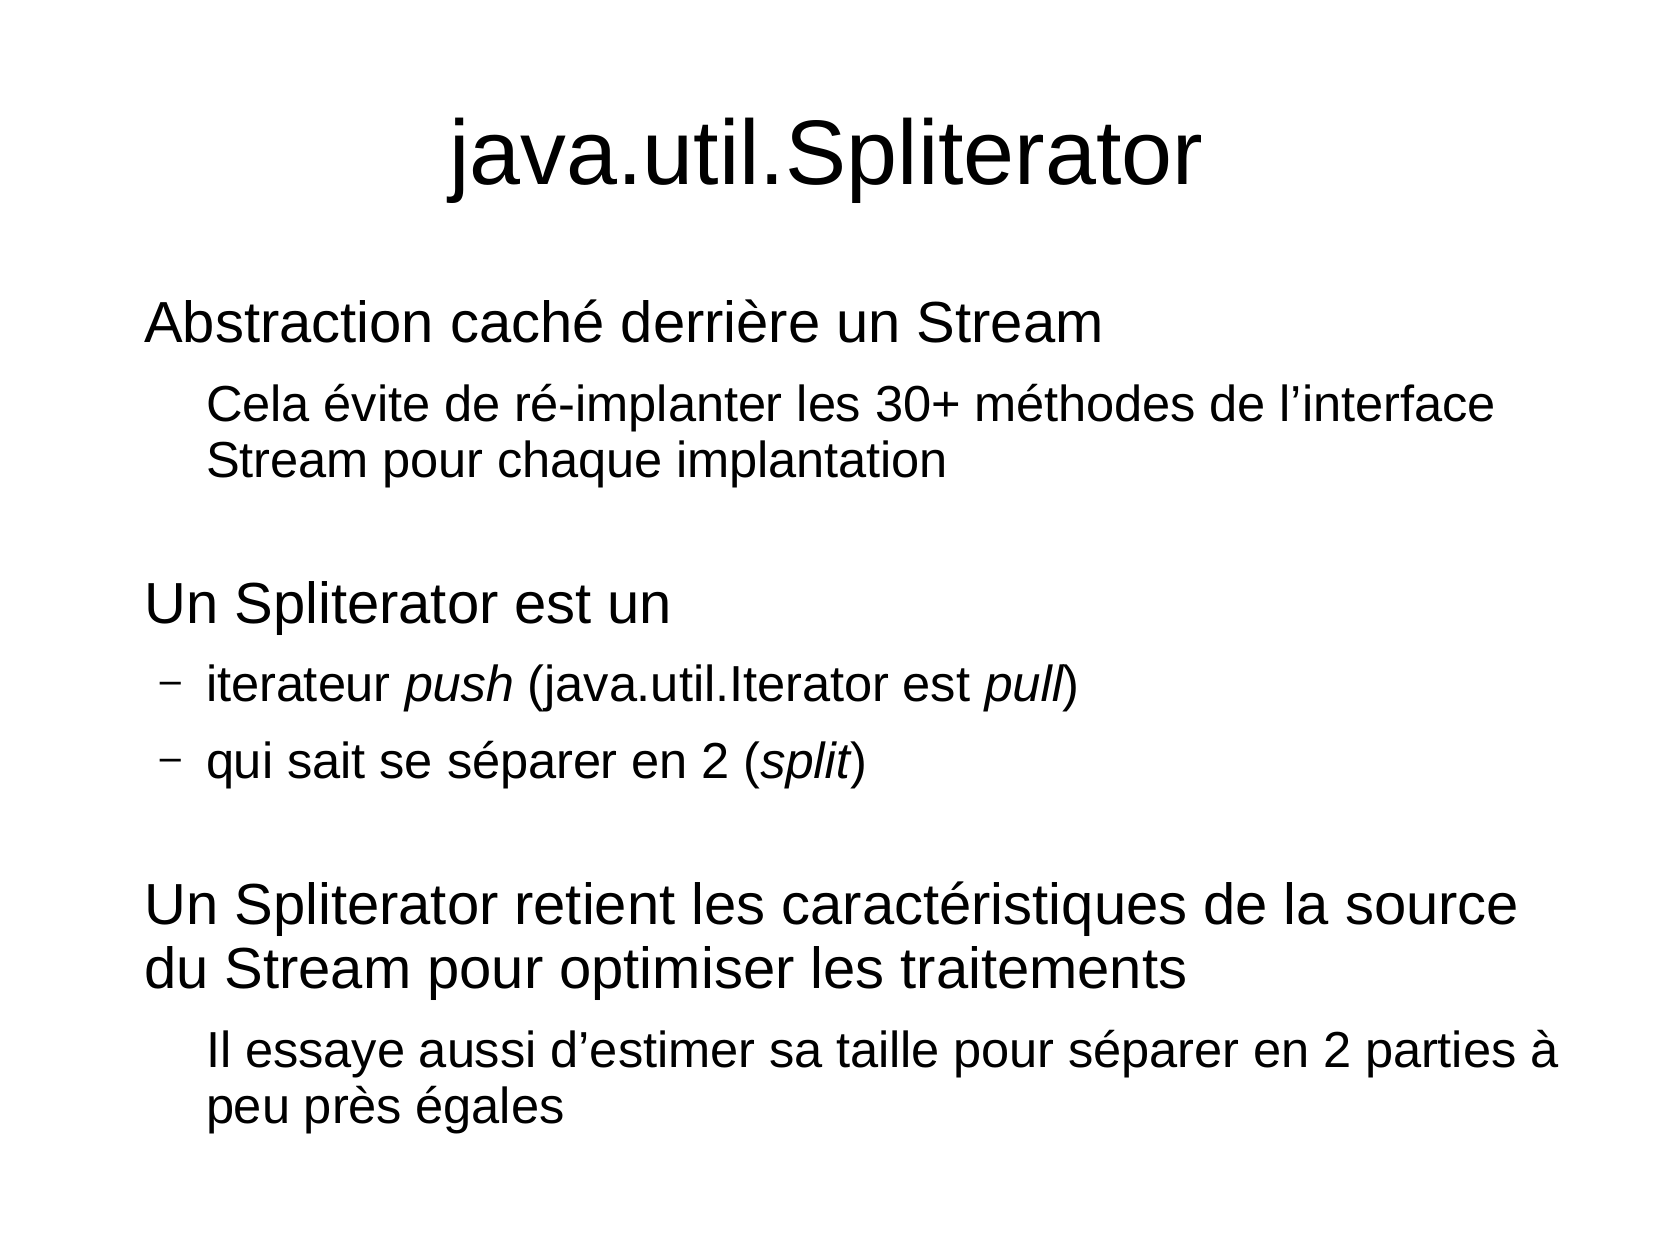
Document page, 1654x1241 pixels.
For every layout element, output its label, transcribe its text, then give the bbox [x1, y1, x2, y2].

title java.util.Spliterator [82, 49, 1571, 257]
list Abstraction caché derrière un Stream Cela évite de ré-implanter les 30+ méthodes de l’interface Stream pour chaque implantation Un Spliterator est un iterateur push (java.util.Iterator est pull) qui sait se séparer en 2 (split) Un Spliterator retient les caractéristiques de la source du Stream pour optimiser les traitements Il essaye aussi d’estimer sa taille pour séparer en 2 parties à peu près égales [82, 290, 1571, 1141]
